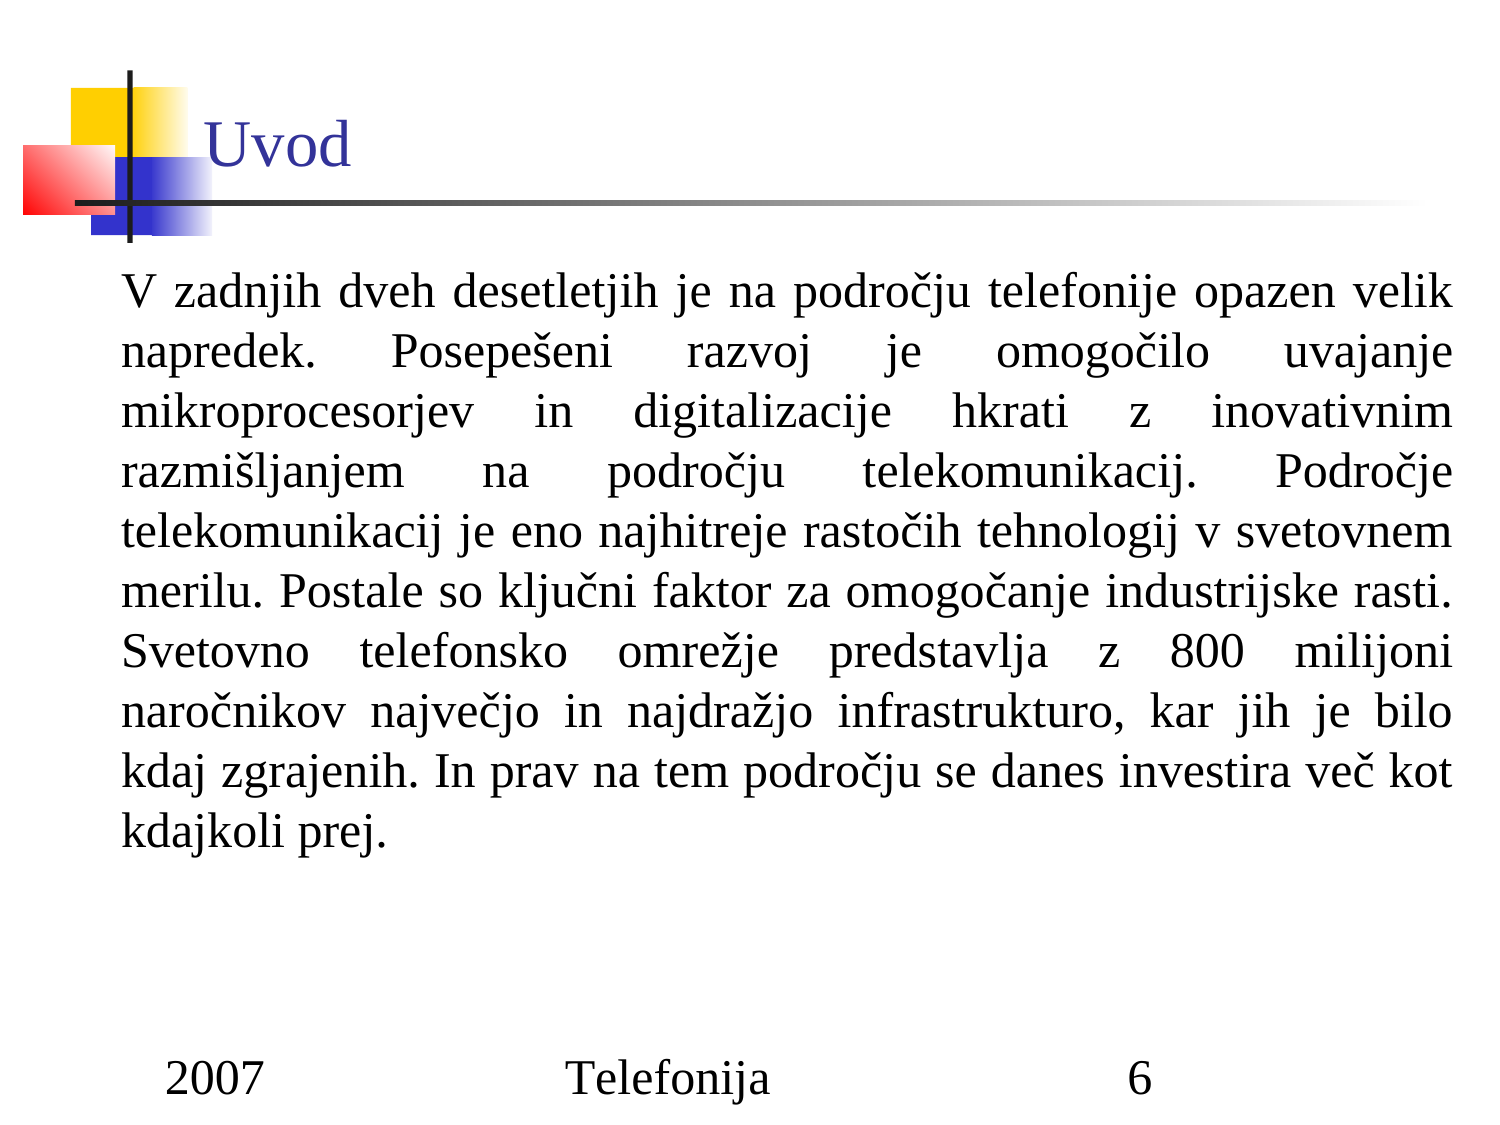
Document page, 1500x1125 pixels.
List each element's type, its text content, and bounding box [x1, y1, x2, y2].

list V zadnjih dveh desetletjih je na področju telefonije opazen velik napredek. Posepešeni razvoj je omogočilo uvajanje mikroprocesorjev in digitalizacije hkrati z inovativnim razmišljanjem na področju telekomunikacij. Področje telekomunikacij je eno najhitreje rastočih tehnologij v svetovnem merilu. Postale so ključni faktor za omogočanje industrijske rasti. Svetovno telefonsko omrežje predstavlja z 800 milijoni naročnikov največjo in najdražjo infrastrukturo, kar jih je bilo kdaj zgrajenih. In prav na tem področju se danes investira več kot kdajkoli prej. [50, 249, 1469, 1007]
title Uvod [188, 92, 1468, 188]
